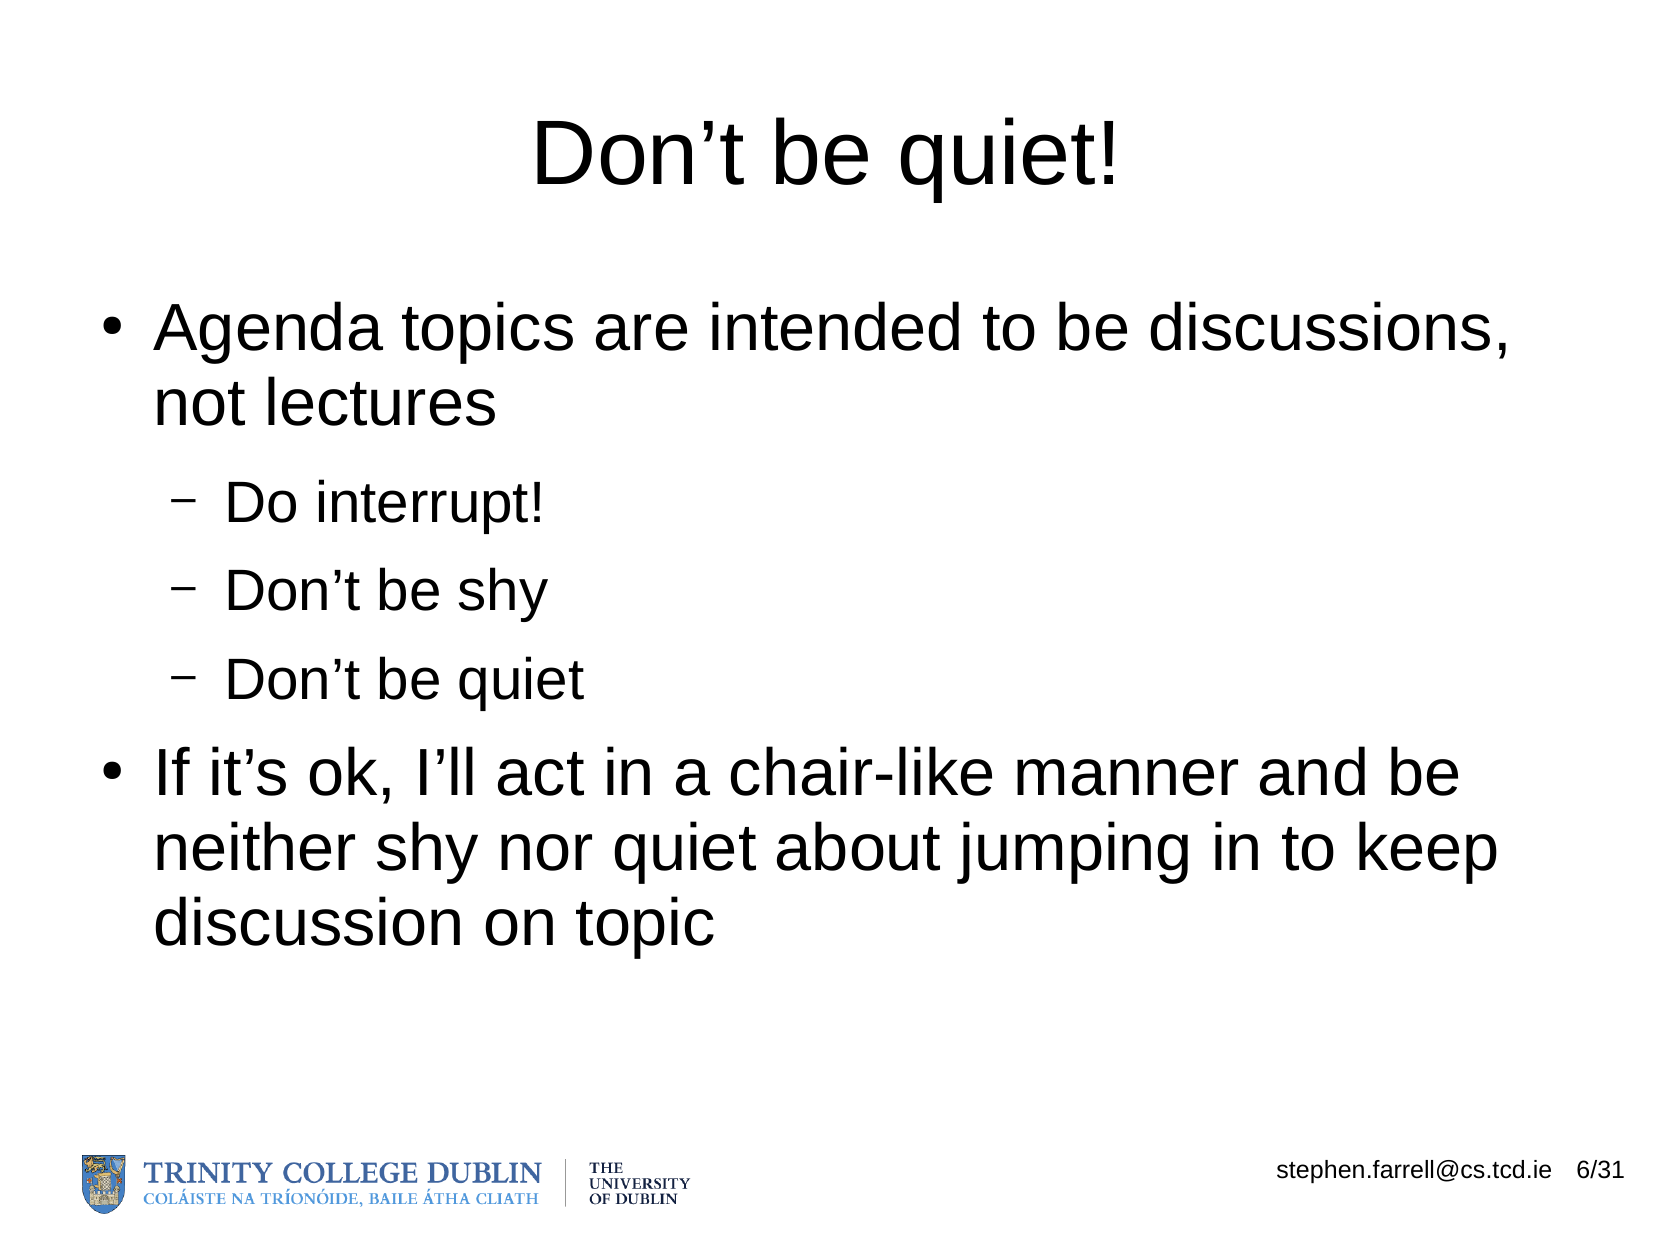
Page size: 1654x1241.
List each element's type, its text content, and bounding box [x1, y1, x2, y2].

picture [82, 1155, 694, 1214]
list Agenda topics are intended to be discussions, not lectures Do interrupt! Don’t be shy Don’t be quiet If it’s ok, I’ll act in a chair-like manner and be neither shy nor quiet about jumping in to keep discussion on topic [82, 290, 1571, 1010]
title Don’t be quiet! [82, 49, 1571, 257]
